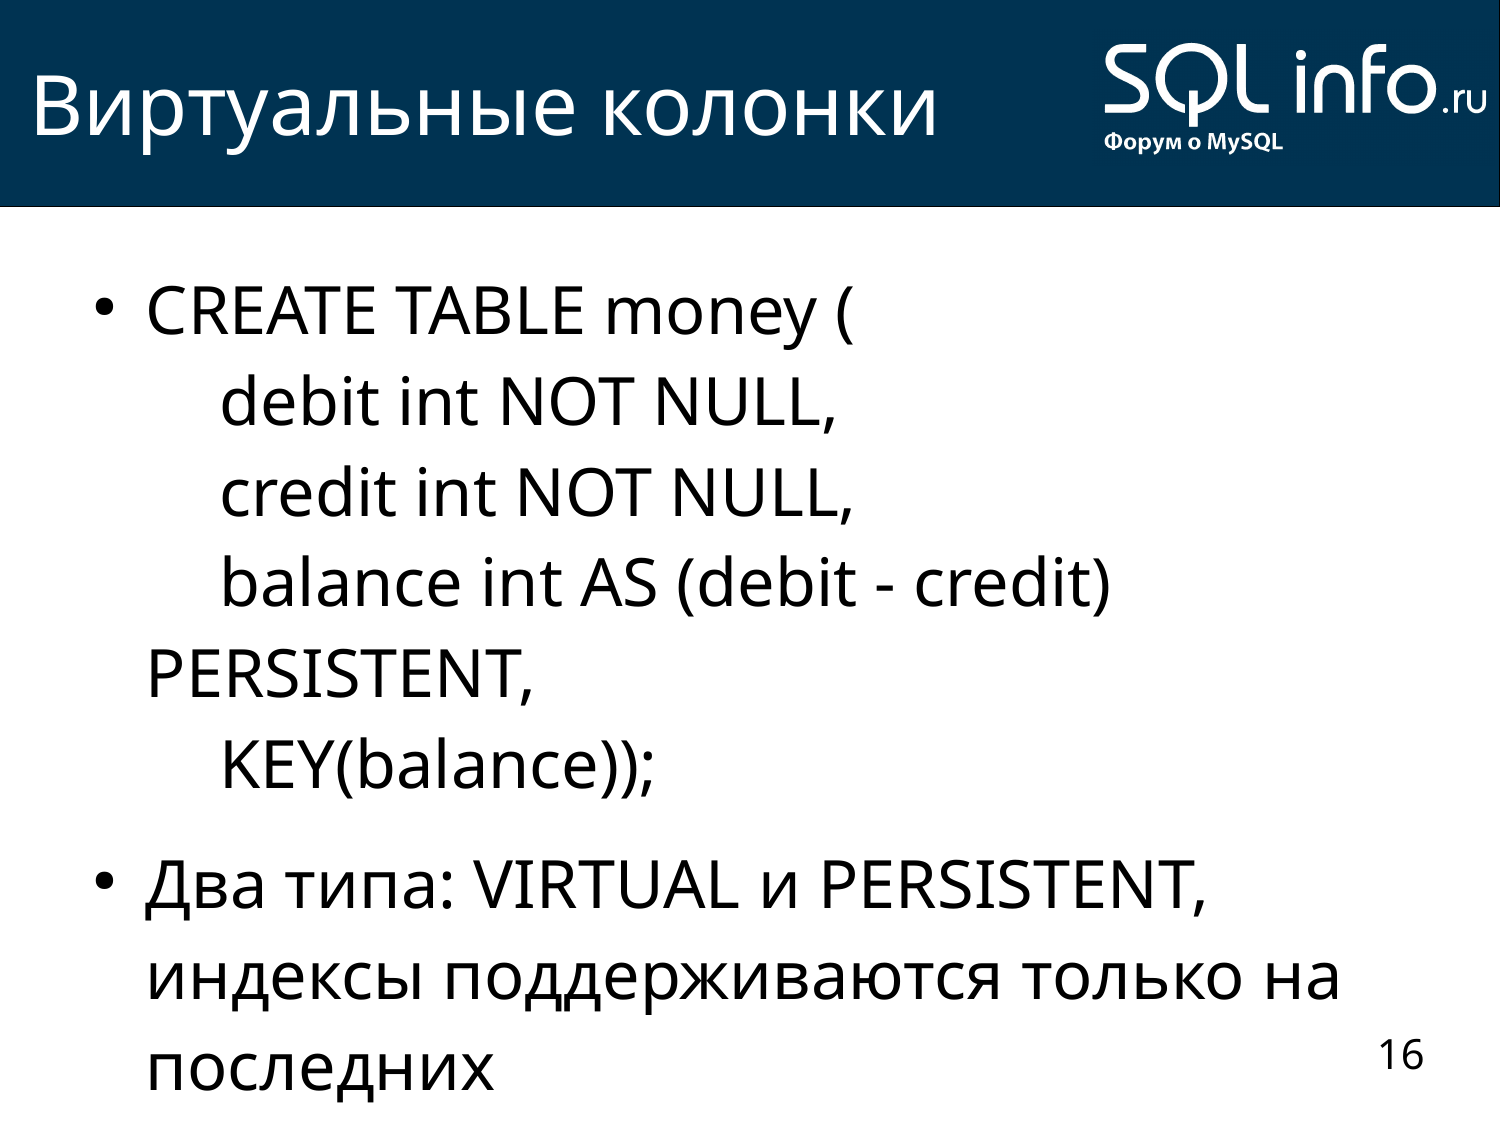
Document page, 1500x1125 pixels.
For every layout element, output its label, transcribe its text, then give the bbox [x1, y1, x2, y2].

title Виртуальные колонки [29, 0, 1093, 207]
list CREATE TABLE money ( debit int NOT NULL, credit int NOT NULL, balance int AS (debit - credit) PERSISTENT, KEY(balance)); Два типа: VIRTUAL и PERSISTENT, индексы поддерживаются только на последних [75, 263, 1425, 1034]
picture [1093, 29, 1495, 166]
